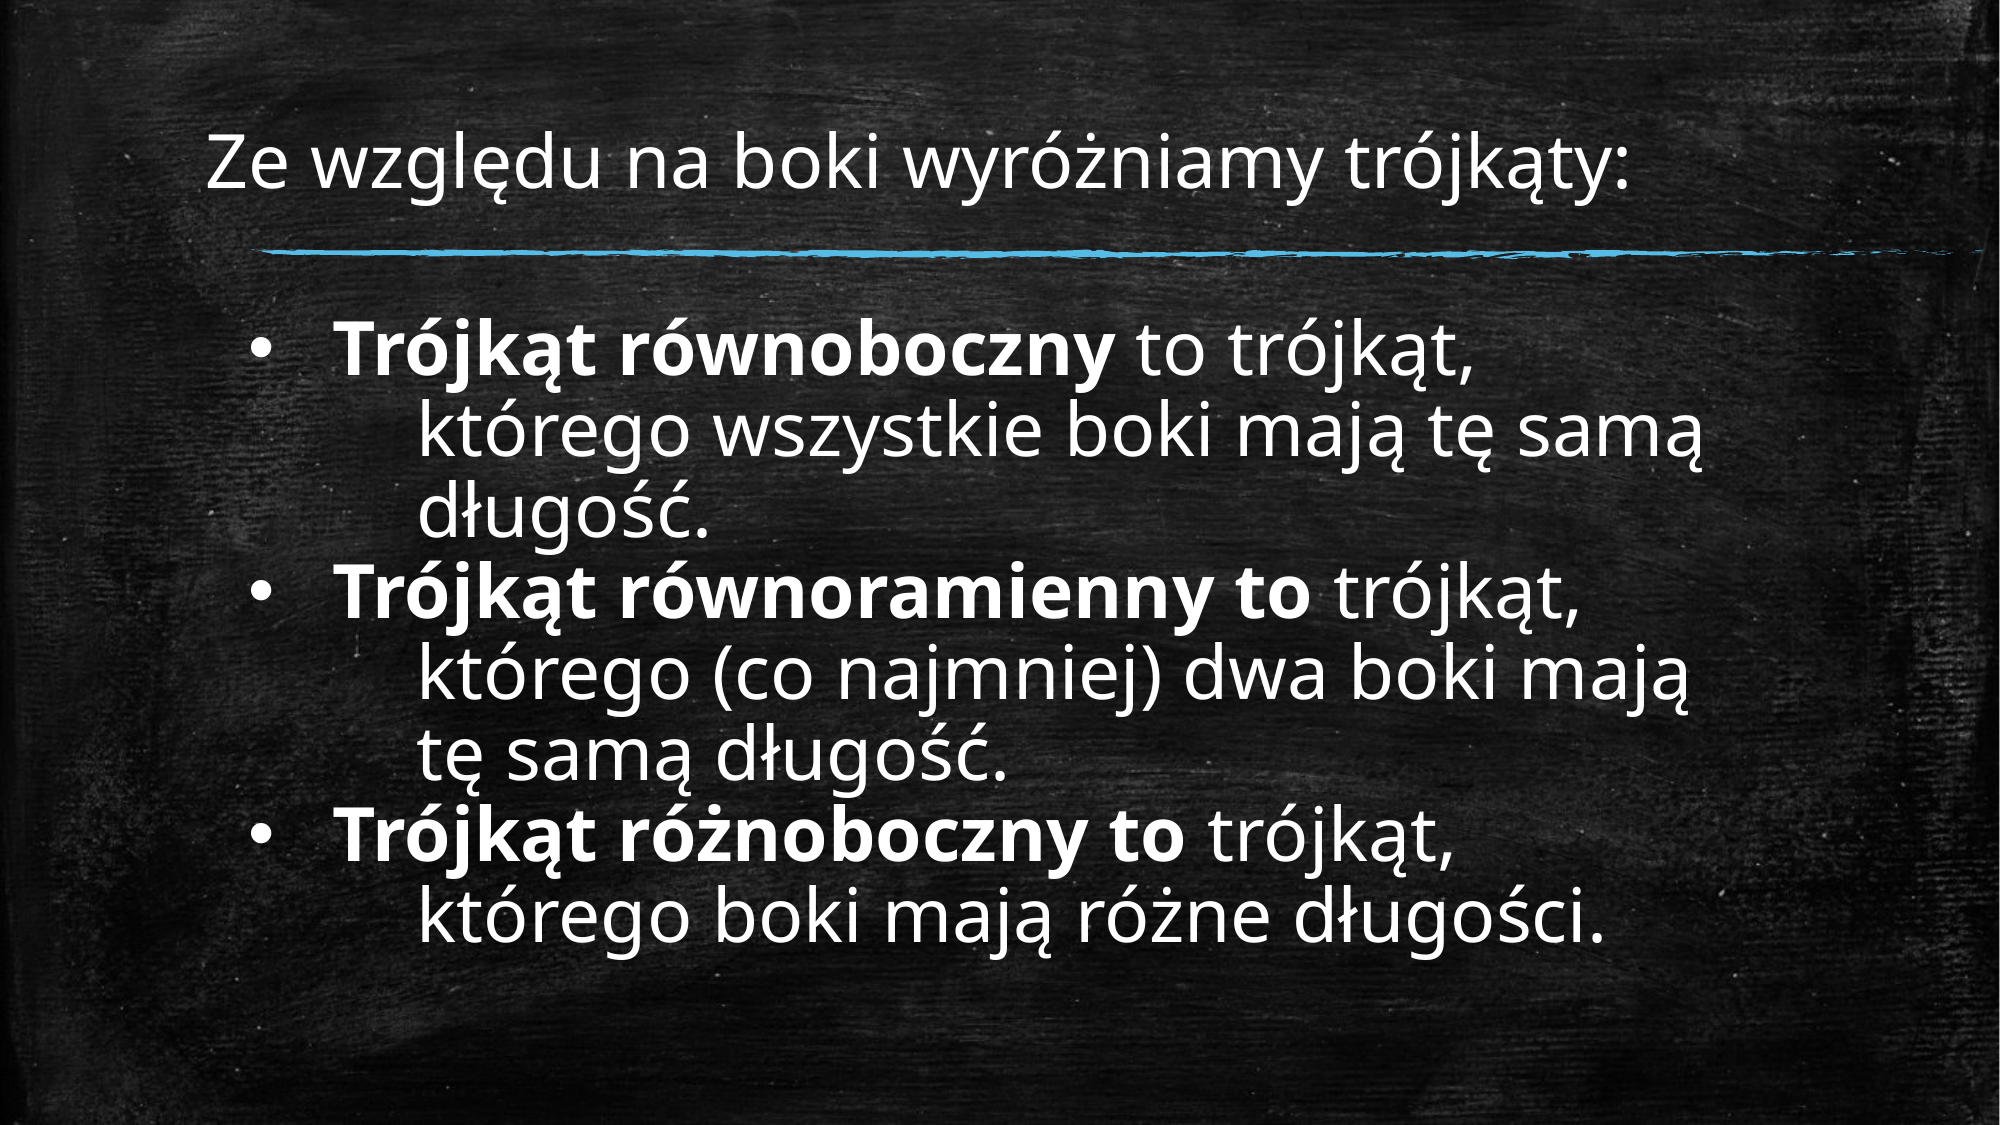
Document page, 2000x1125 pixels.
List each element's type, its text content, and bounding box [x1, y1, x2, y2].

text_box Trójkąt równoboczny to trójkąt, którego wszystkie boki mają tę samą długość. Trójkąt równoramienny to trójkąt, którego (co najmniej) dwa boki mają tę samą długość. Trójkąt różnoboczny to trójkąt, którego boki mają różne długości. [233, 303, 1732, 1046]
title Ze względu na boki wyróżniamy trójkąty: [190, 45, 1874, 213]
